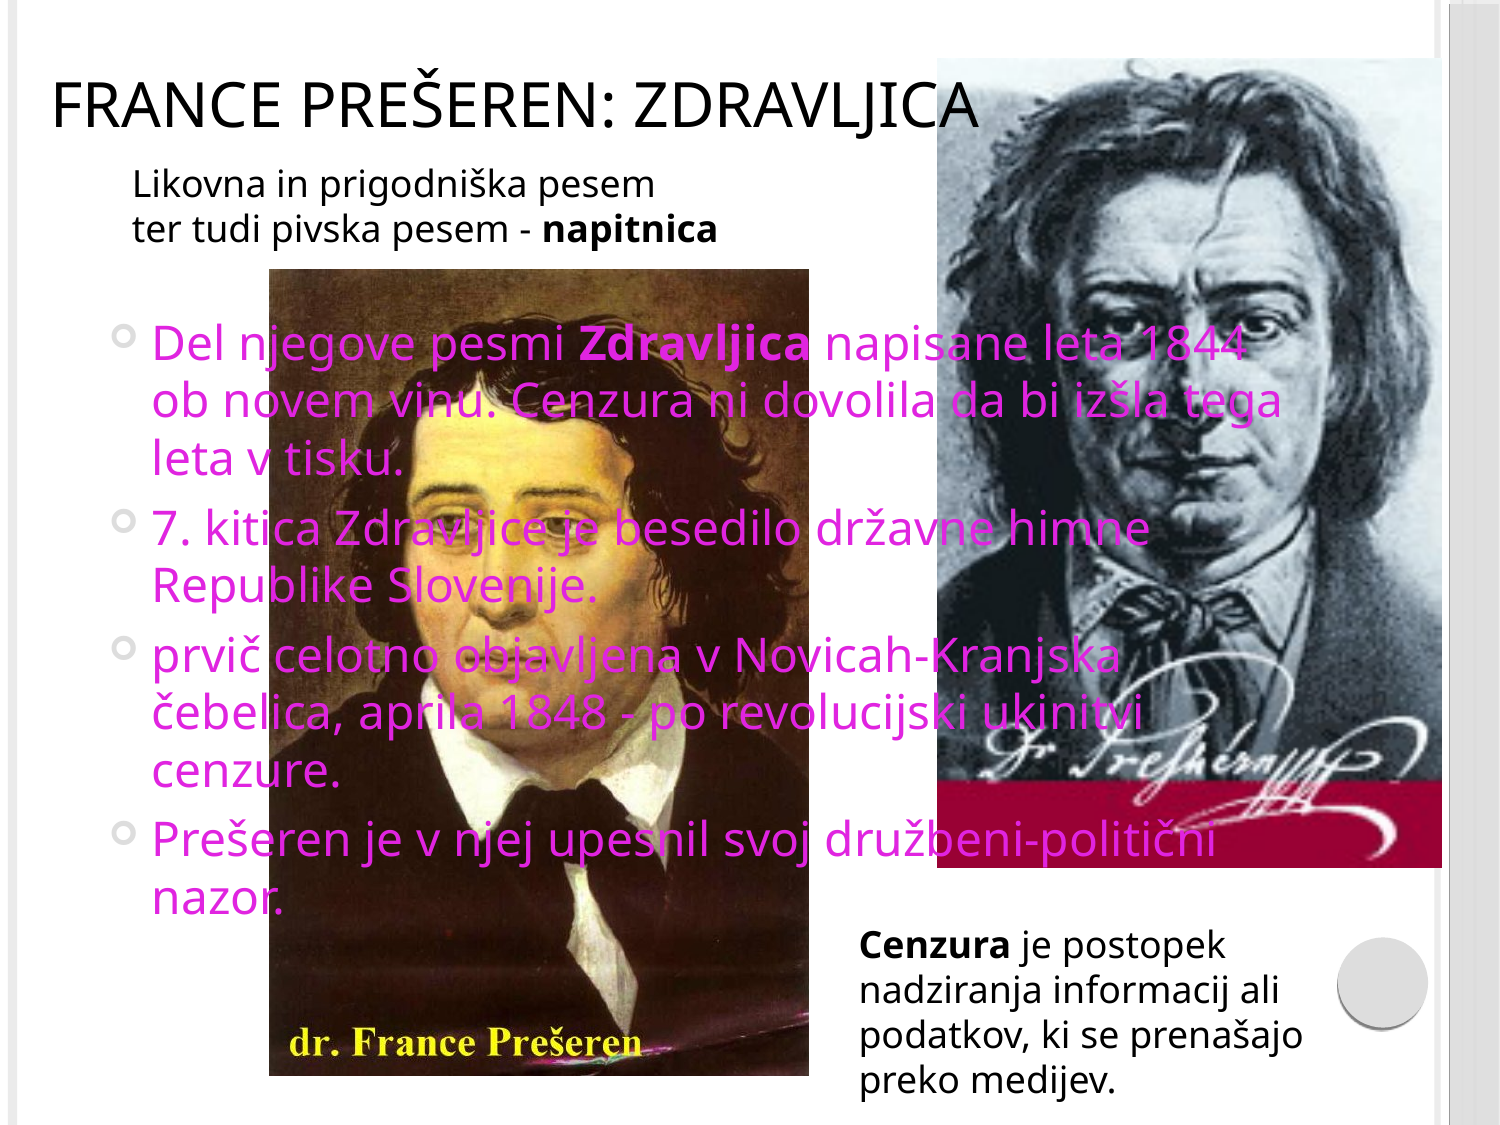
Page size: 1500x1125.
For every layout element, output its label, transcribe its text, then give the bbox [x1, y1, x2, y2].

text_box Likovna in prigodniška pesem ter tudi pivska pesem - napitnica [117, 152, 985, 258]
title France Prešeren: ZDRAVLJICA [35, 35, 1261, 223]
picture [937, 58, 1442, 868]
list Del njegove pesmi Zdravljica napisane leta 1844 ob novem vinu. Cenzura ni dovolila da bi izšla tega leta v tisku. 7. kitica Zdravljice je besedilo državne himne Republike Slovenije. prvič celotno objavljena v Novicah-Kranjska čebelica, aprila 1848 - po revolucijski ukinitvi cenzure. Prešeren je v njej upesnil svoj družbeni-politični nazor. [93, 304, 1332, 938]
picture [269, 938, 809, 1076]
picture [269, 269, 809, 304]
text_box Cenzura je postopek nadziranja informacij ali podatkov, ki se prenašajo preko medijev. [843, 913, 1336, 1109]
